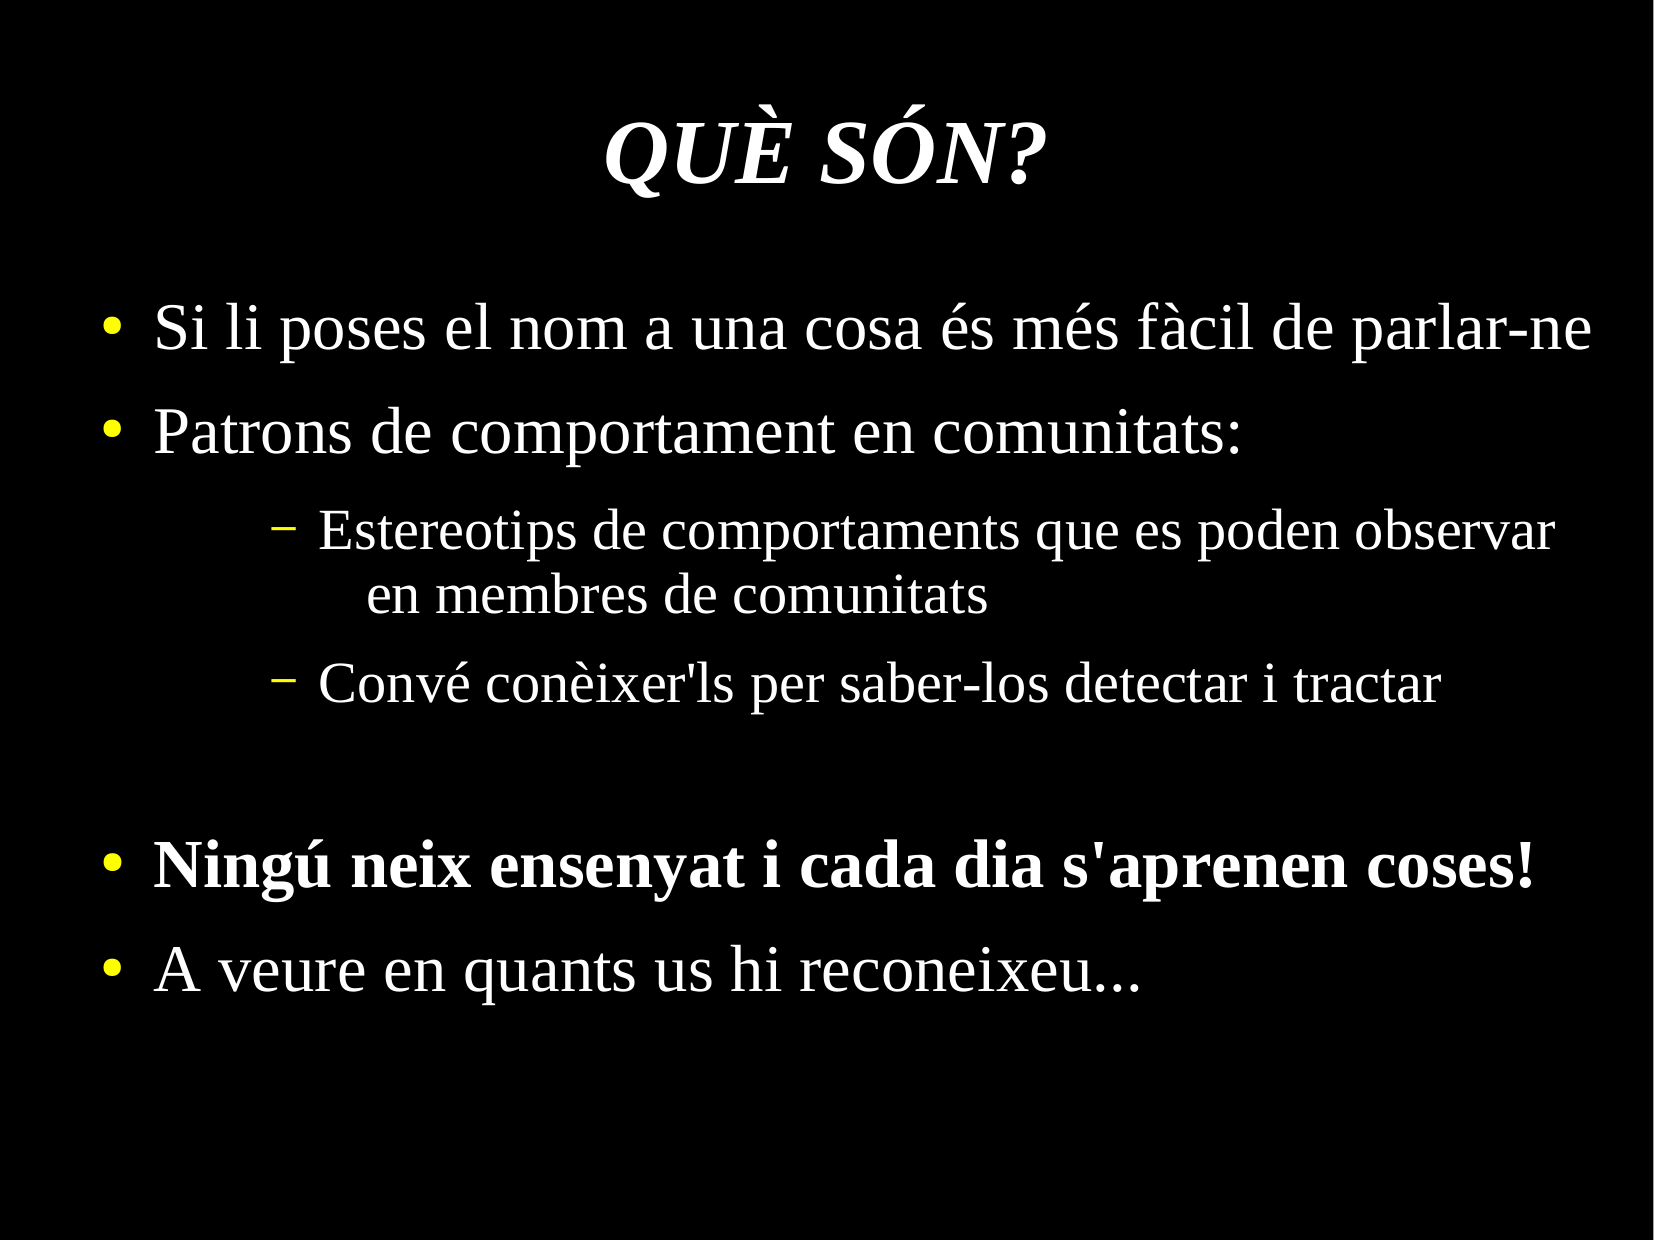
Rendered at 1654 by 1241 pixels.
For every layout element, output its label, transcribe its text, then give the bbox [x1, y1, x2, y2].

title QUÈ SÓN? [82, 49, 1571, 257]
list Si li poses el nom a una cosa és més fàcil de parlar-ne Patrons de comportament en comunitats: Estereotips de comportaments que es poden observar en membres de comunitats Convé conèixer'ls per saber-los detectar i tractar Ningú neix ensenyat i cada dia s'aprenen coses! A veure en quants us hi reconeixeu... [82, 290, 1625, 1094]
